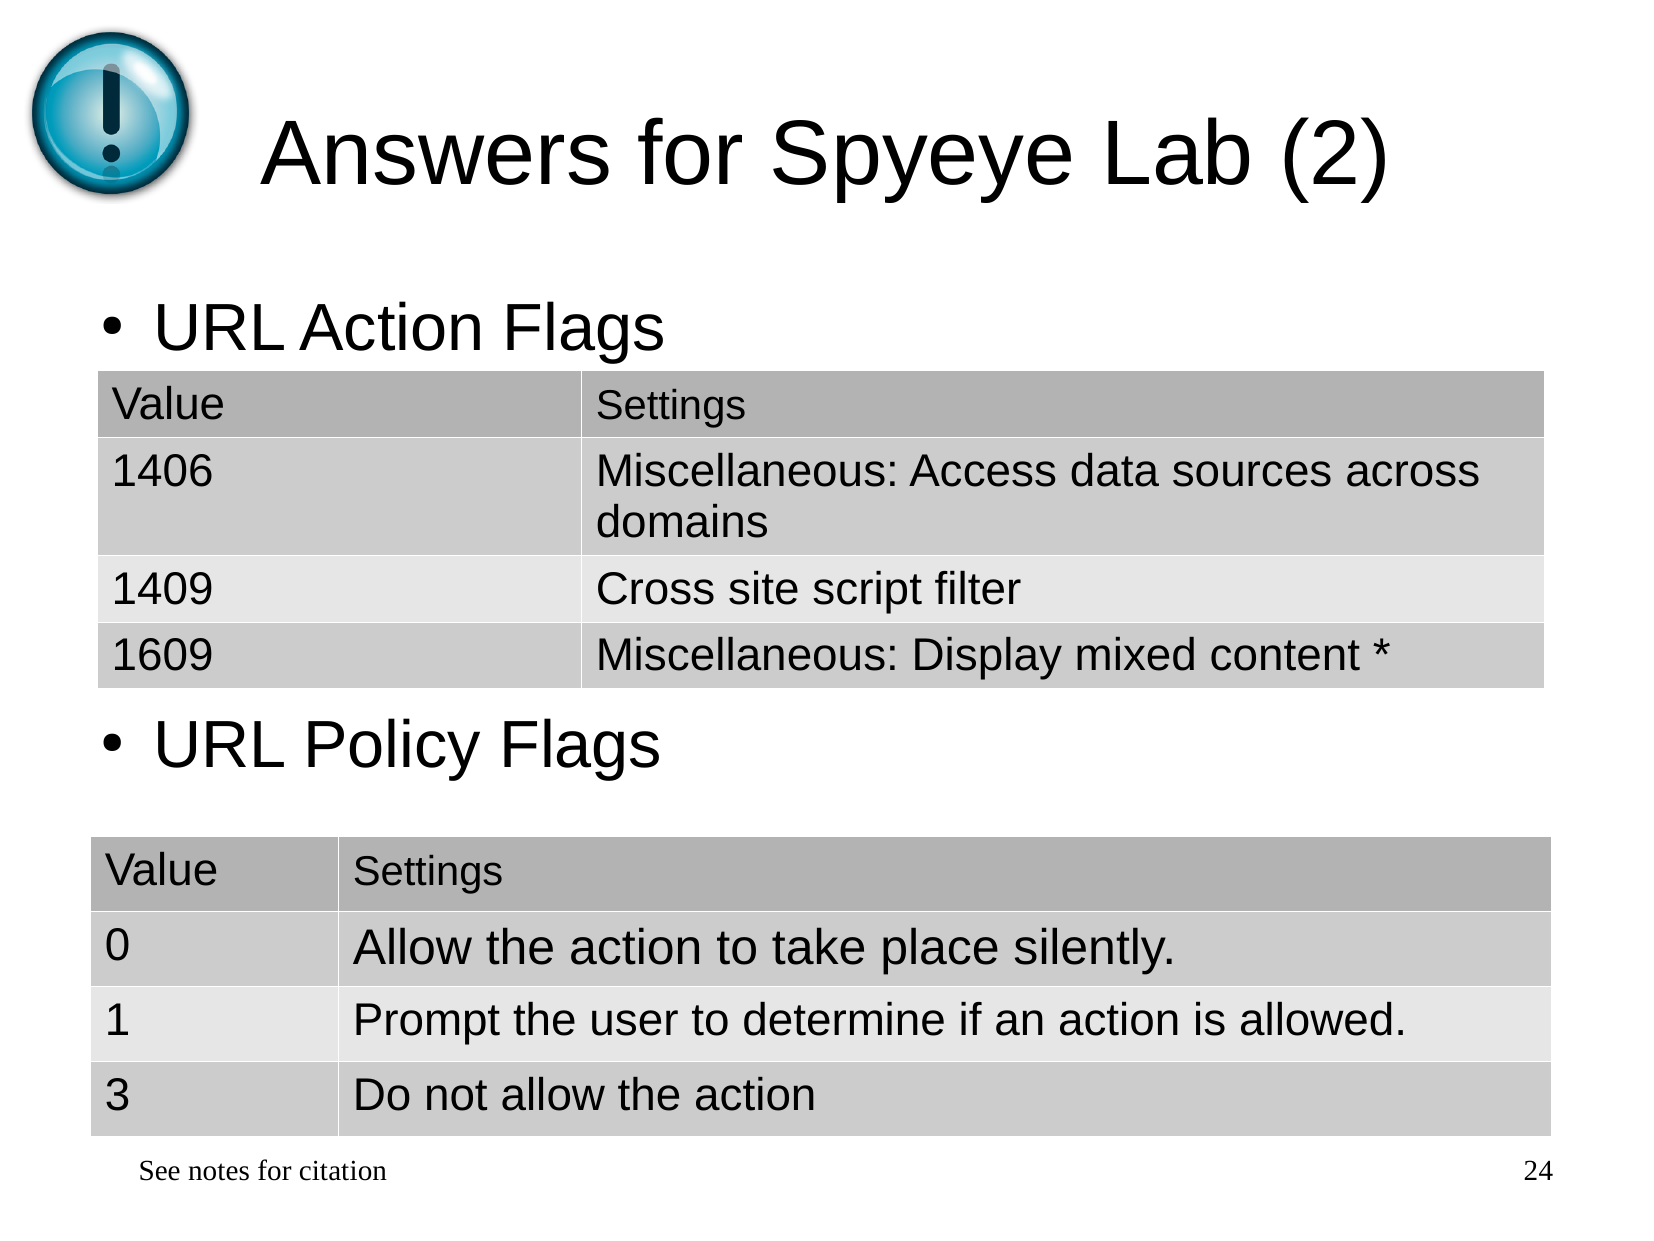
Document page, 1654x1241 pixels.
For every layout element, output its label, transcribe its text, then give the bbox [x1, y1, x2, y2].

table_cell Miscellaneous: Display mixed content * [582, 623, 1544, 688]
title Answers for Spyeye Lab (2) [82, 49, 1571, 257]
table_cell Prompt the user to determine if an action is allowed. [339, 987, 1551, 1061]
table_cell Miscellaneous: Access data sources across domains [582, 438, 1544, 555]
table_cell Cross site script filter [582, 556, 1544, 622]
table_cell 1609 [98, 623, 581, 688]
table_header Value [91, 837, 338, 911]
picture [20, 23, 201, 204]
table_cell 0 [91, 912, 338, 986]
table_cell Do not allow the action [339, 1062, 1551, 1136]
table_header Settings [339, 837, 1551, 911]
table_header Value [98, 371, 581, 437]
table_cell 3 [91, 1062, 338, 1136]
list URL Action Flags URL Policy Flags [82, 290, 1538, 1096]
table_cell 1 [91, 987, 338, 1061]
table_cell 1406 [98, 438, 581, 555]
table_cell Allow the action to take place silently. [339, 912, 1551, 986]
table_header Settings [582, 371, 1544, 437]
table_cell 1409 [98, 556, 581, 622]
